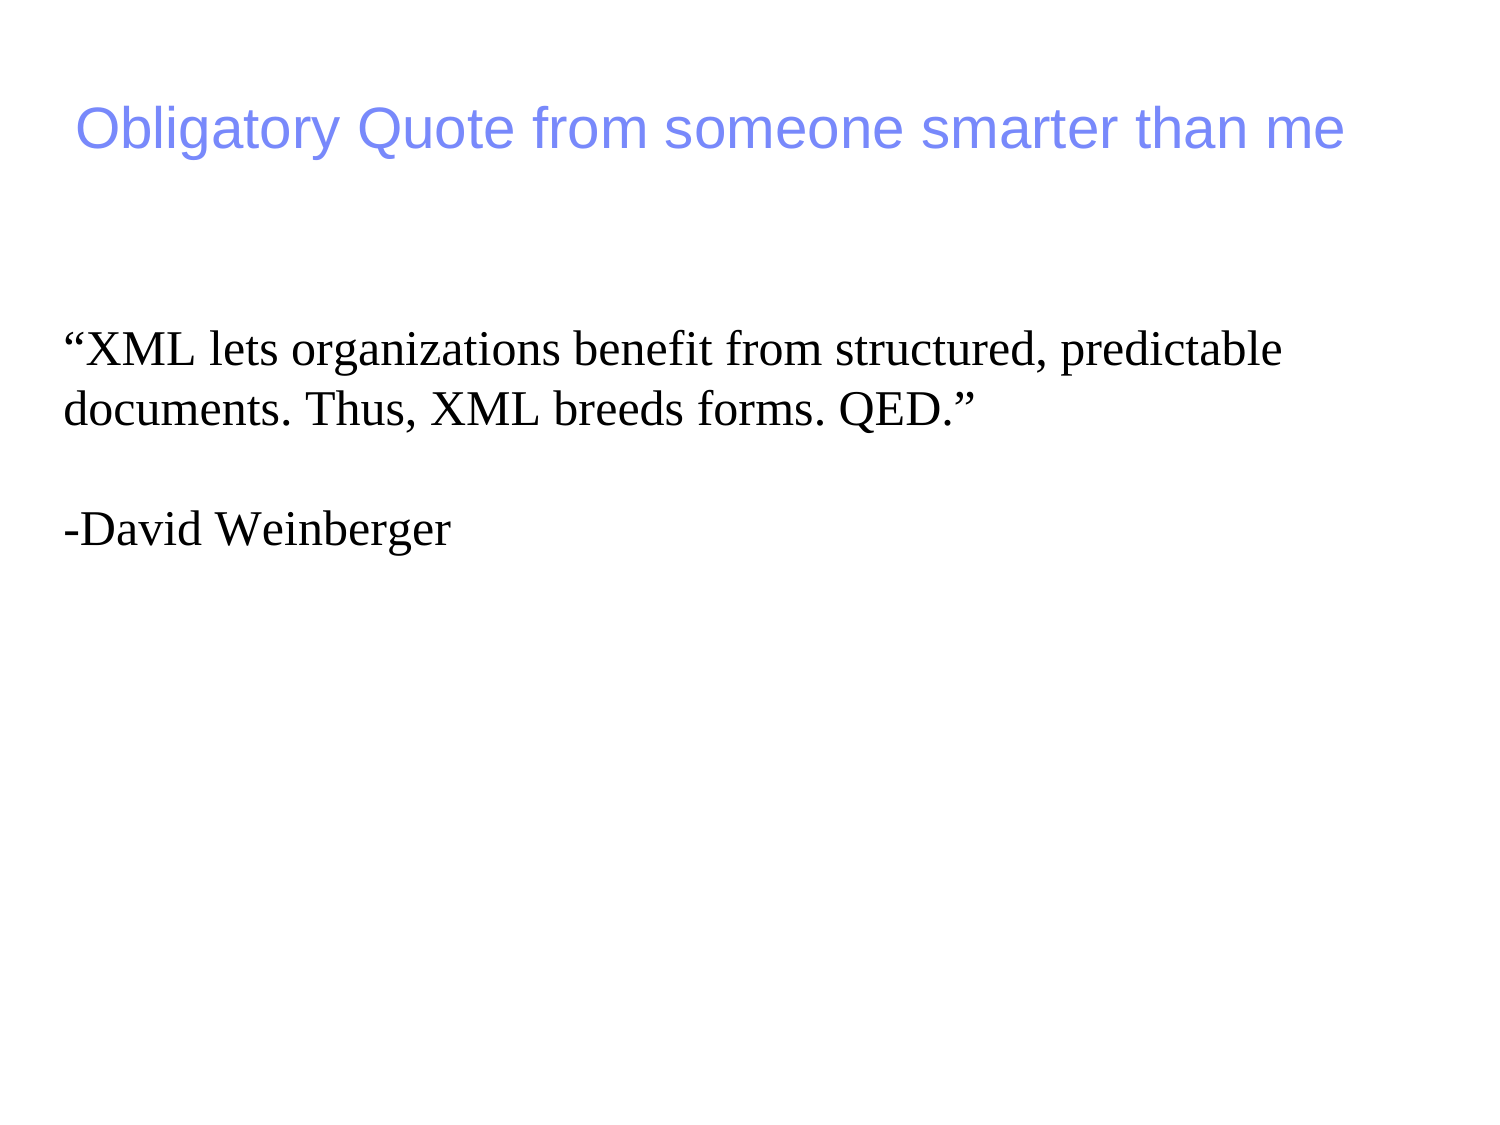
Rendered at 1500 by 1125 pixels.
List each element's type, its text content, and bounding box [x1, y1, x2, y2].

text_box “XML lets organizations benefit from structured, predictable documents. Thus, XML breeds forms. QED.” -David Weinberger [48, 307, 1351, 563]
title Obligatory Quote from someone smarter than me [75, 37, 1425, 226]
